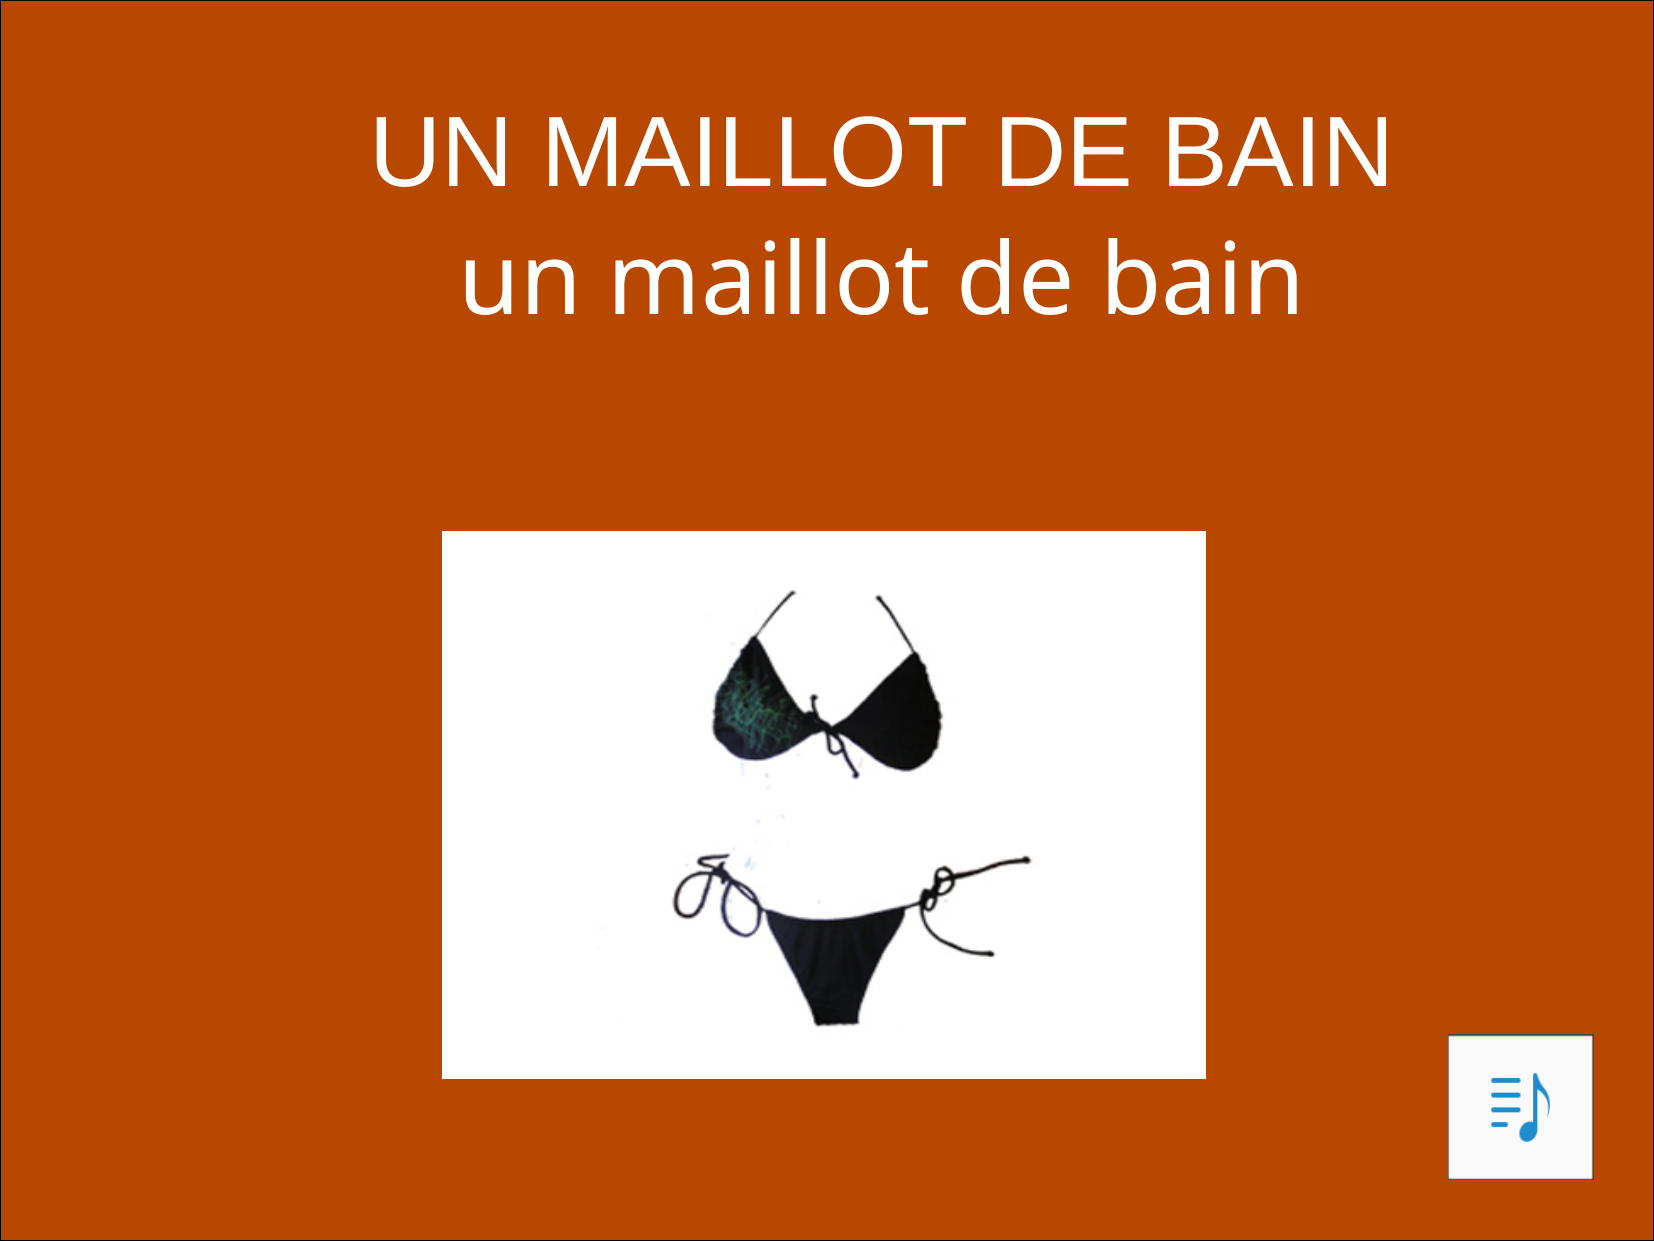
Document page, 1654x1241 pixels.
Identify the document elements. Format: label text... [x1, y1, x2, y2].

text_box UN MAILLOT DE BAIN un maillot de bain [354, 88, 1411, 391]
picture [442, 531, 1206, 1079]
text_box [0, 0, 1654, 1241]
